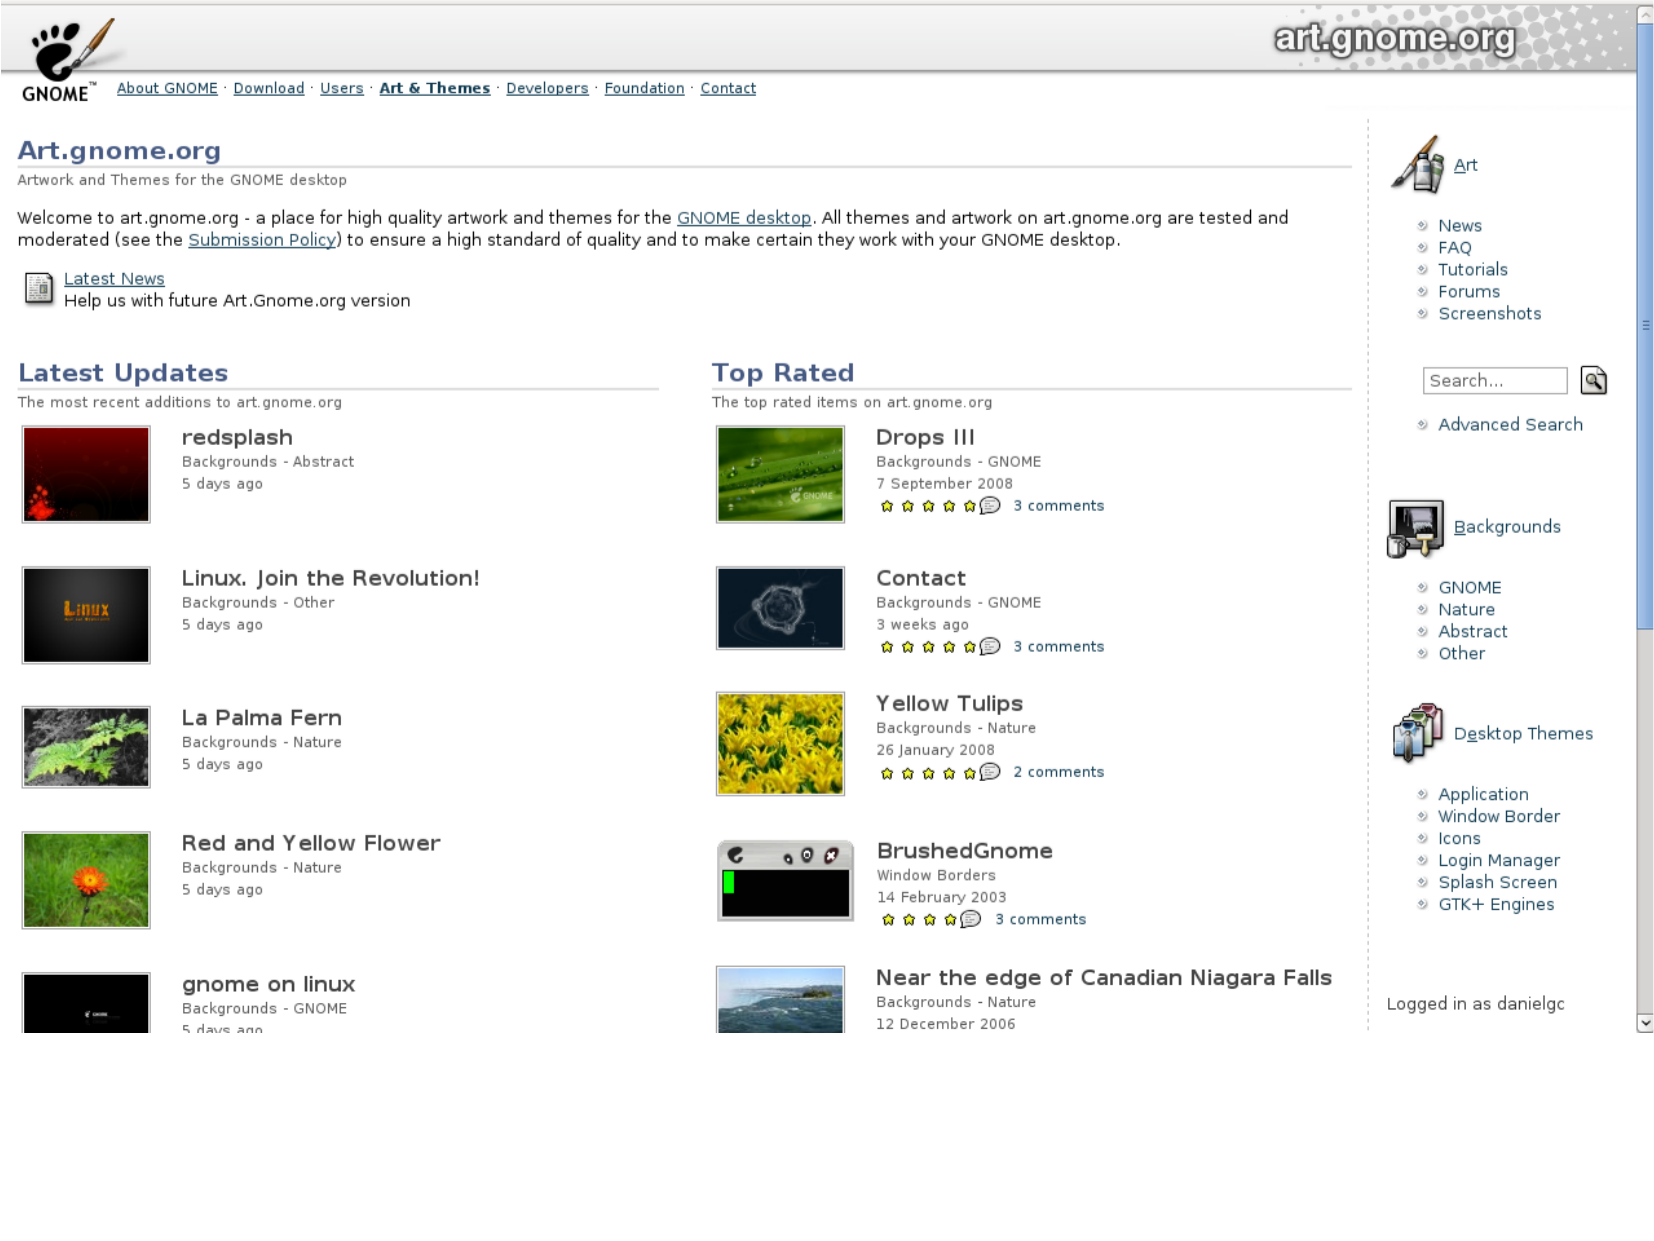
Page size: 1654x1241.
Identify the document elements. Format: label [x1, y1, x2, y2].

picture [1, 0, 1654, 1033]
